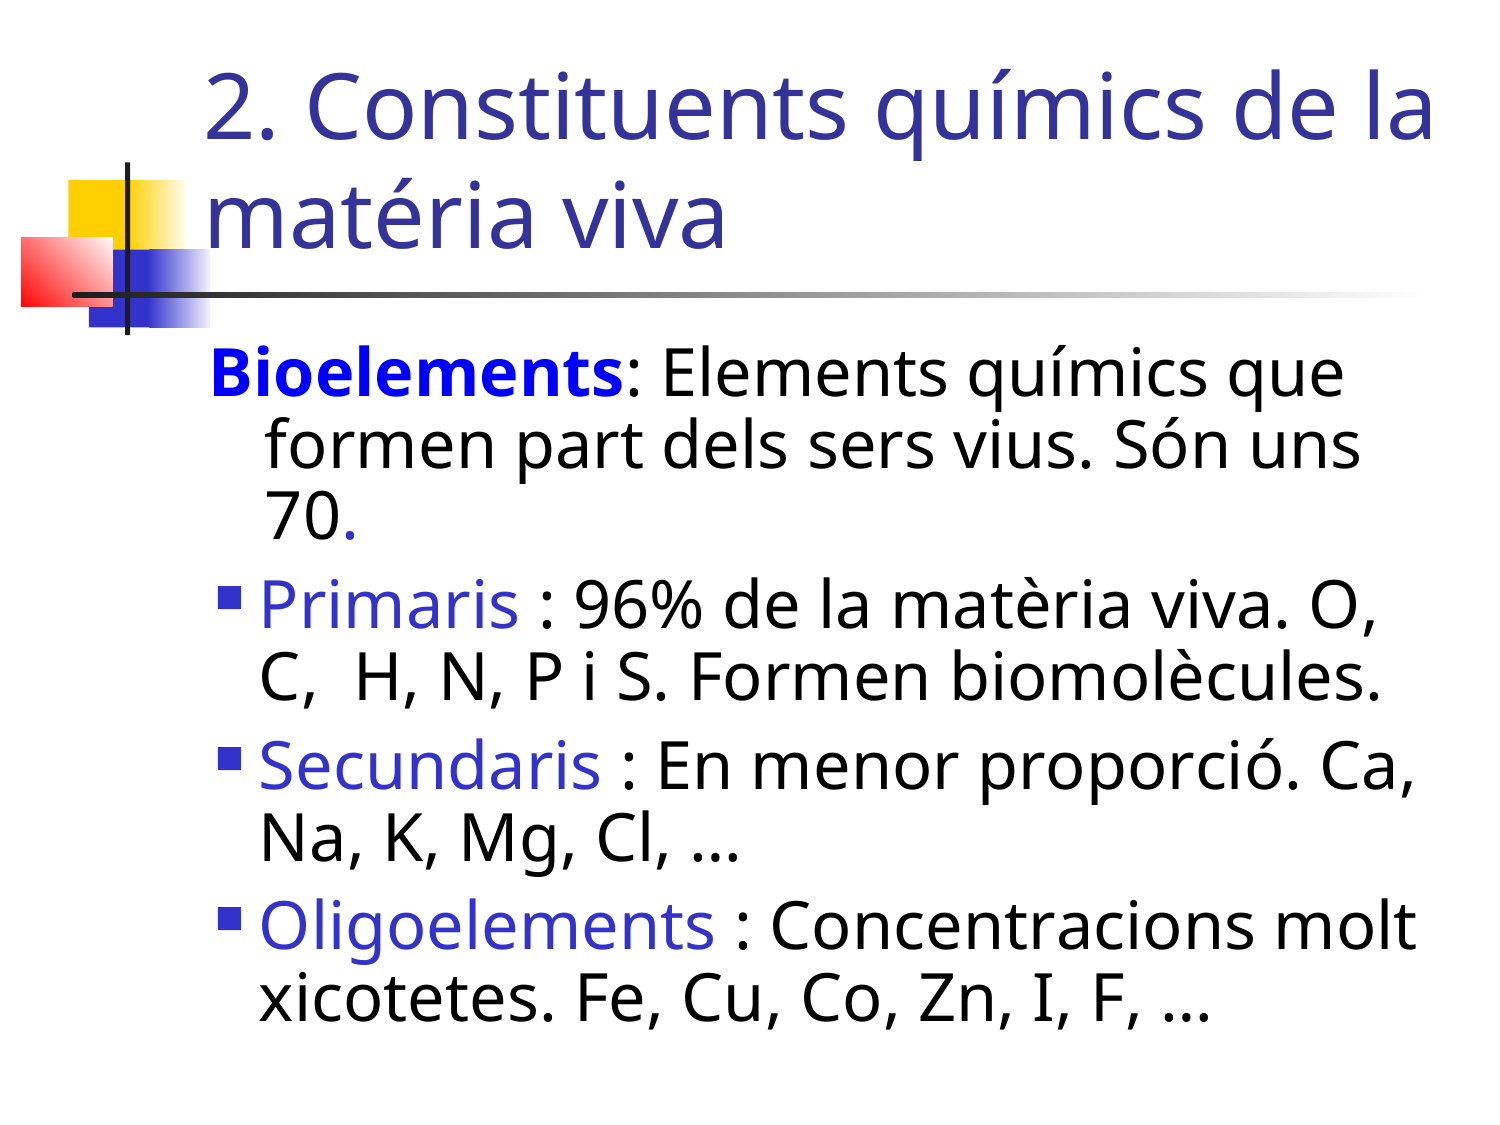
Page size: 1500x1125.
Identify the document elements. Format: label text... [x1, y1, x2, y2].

list Bioelements: Elements químics que formen part dels sers vius. Són uns 70. Primaris : 96% de la matèria viva. O, C, H, N, P i S. Formen biomolècules. Secundaris : En menor proporció. Ca, Na, K, Mg, Cl, … Oligoelements : Concentracions molt xicotetes. Fe, Cu, Co, Zn, I, F, … [193, 331, 1469, 1007]
title 2. Constituents químics de la matéria viva [188, 35, 1468, 276]
